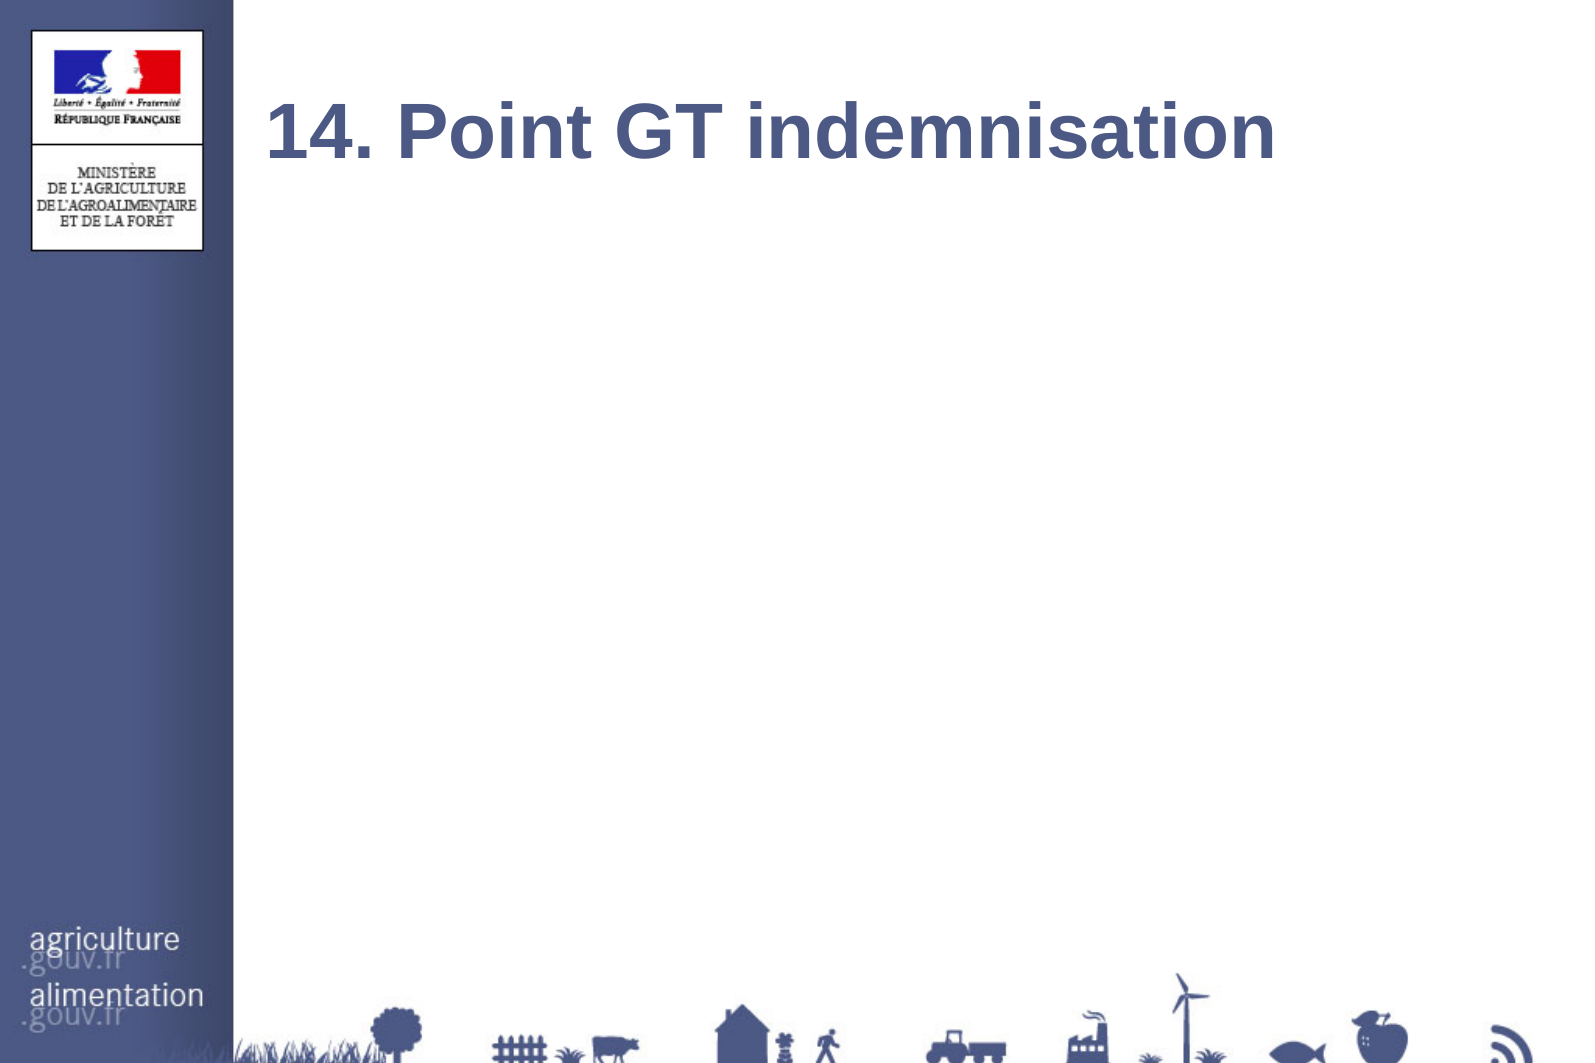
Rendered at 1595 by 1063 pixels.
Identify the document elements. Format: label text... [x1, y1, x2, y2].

picture [0, 0, 1595, 1063]
title 14. Point GT indemnisation [265, 49, 1536, 213]
